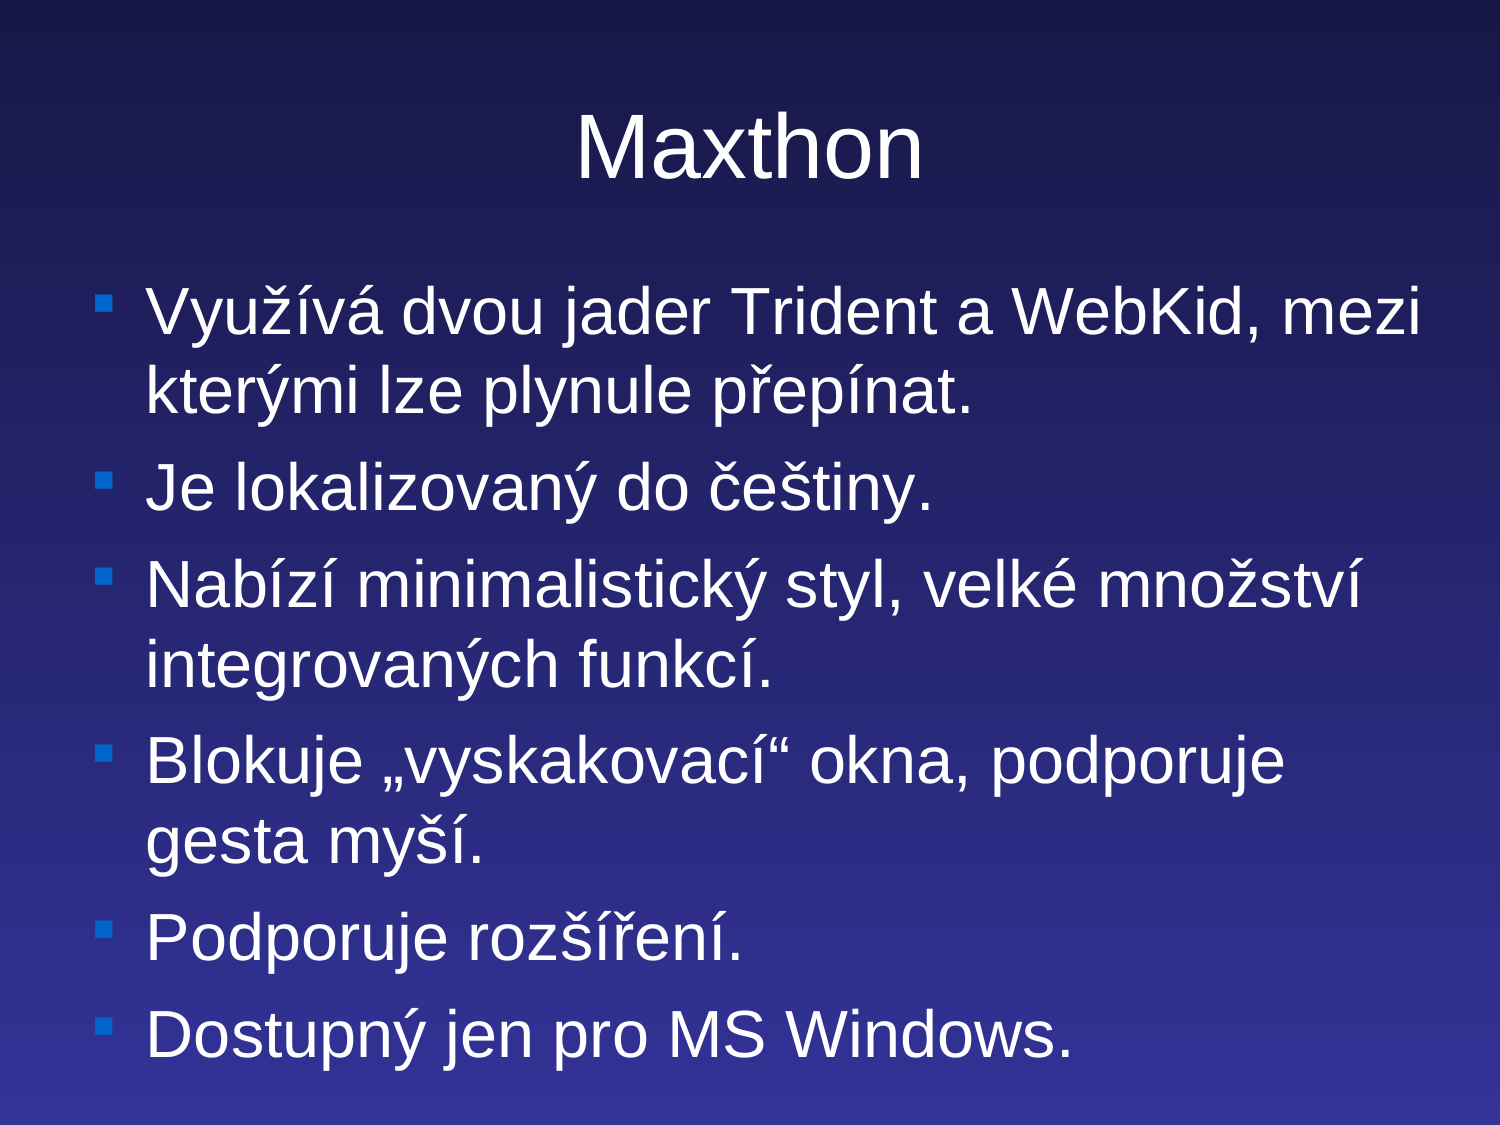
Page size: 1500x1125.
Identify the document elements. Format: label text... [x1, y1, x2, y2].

list Využívá dvou jader Trident a WebKid, mezi kterými lze plynule přepínat. Je lokalizovaný do češtiny. Nabízí minimalistický styl, velké množství integrovaných funkcí. Blokuje „vyskakovací“ okna, podporuje gesta myší. Podporuje rozšíření. Dostupný jen pro MS Windows. [75, 263, 1425, 1071]
title Maxthon [75, 45, 1426, 233]
